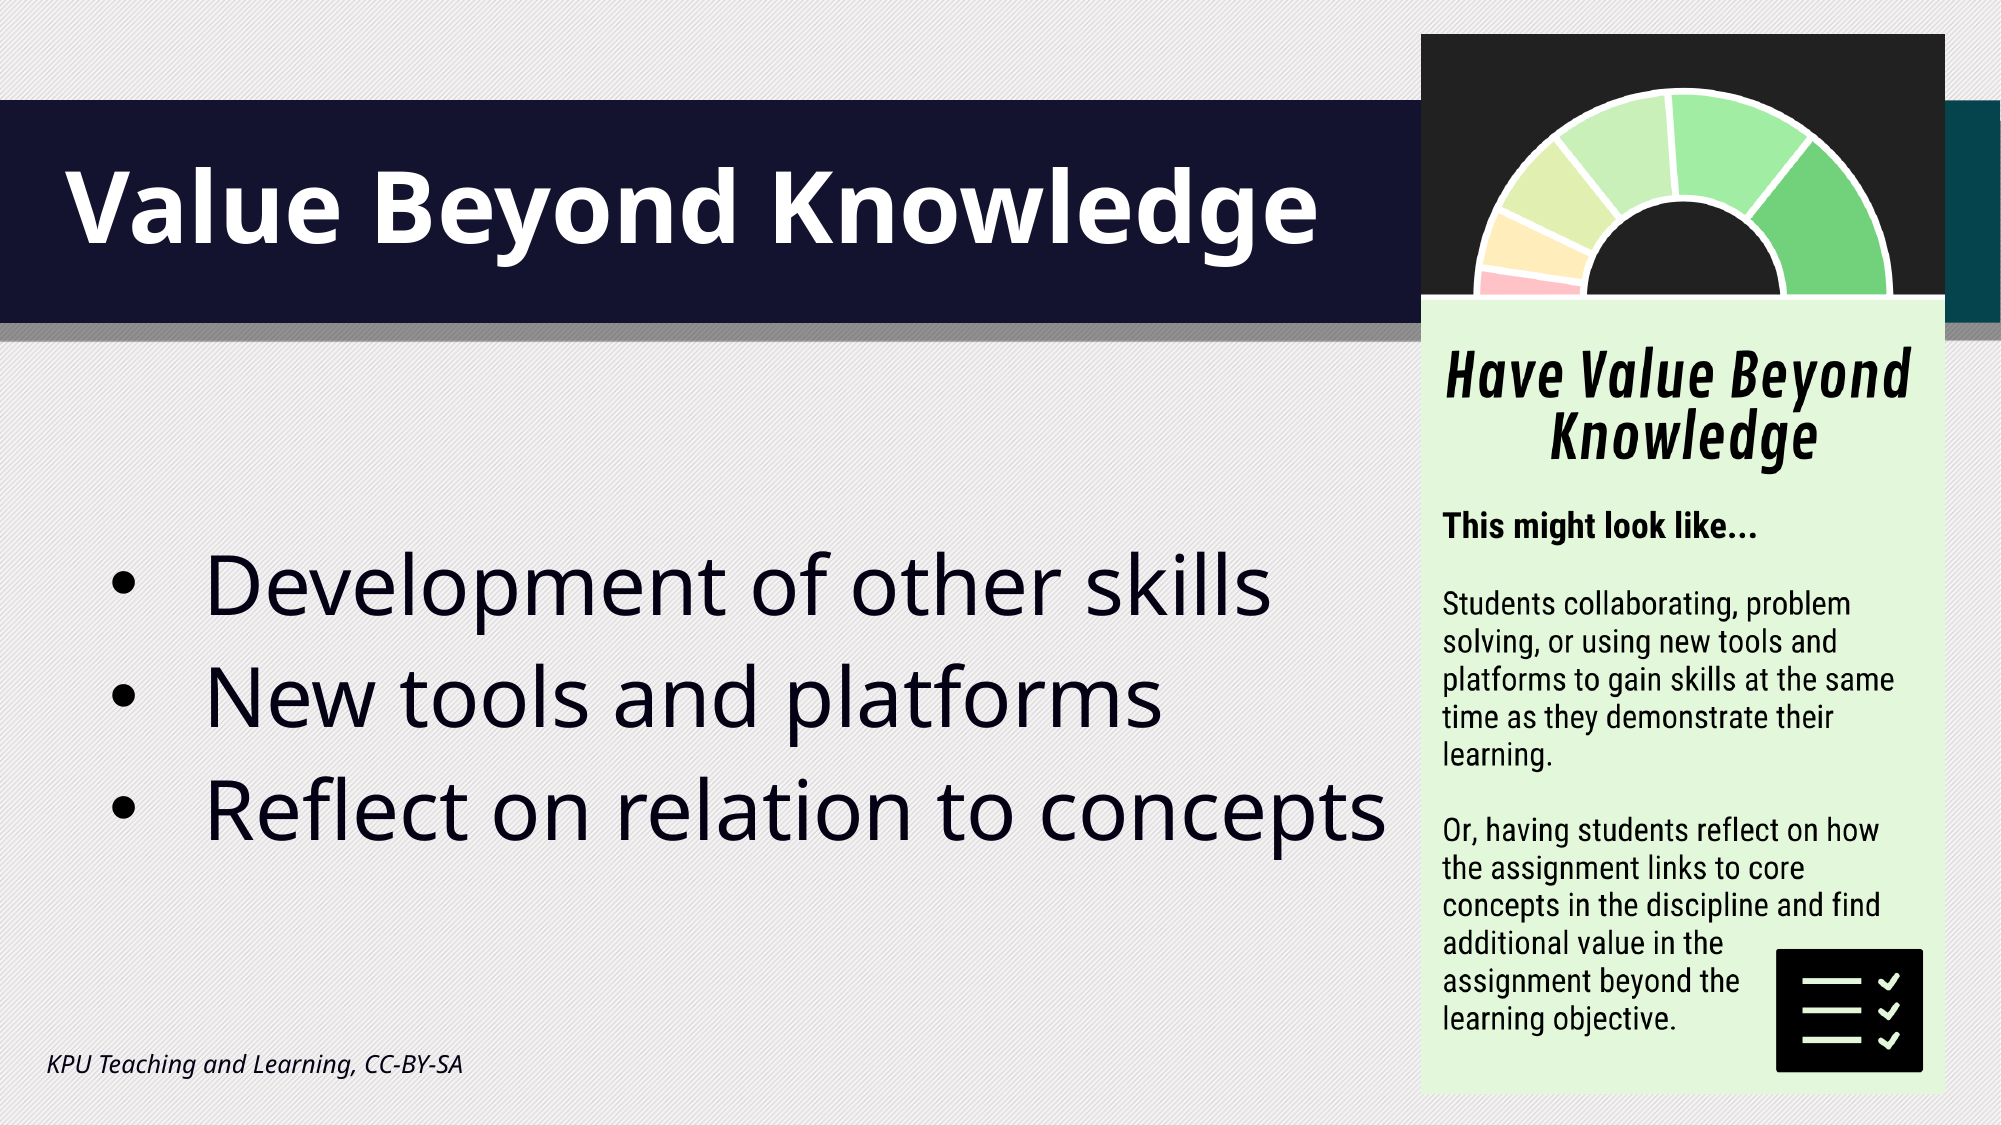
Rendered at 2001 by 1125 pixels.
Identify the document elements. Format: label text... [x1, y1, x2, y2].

list Development of other skills New tools and platforms Reflect on relation to concepts [94, 388, 1421, 1000]
picture [1421, 34, 1945, 1094]
text_box KPU Teaching and Learning, CC-BY-SA [31, 1033, 1159, 1094]
title Value Beyond Knowledge [50, 122, 1421, 300]
